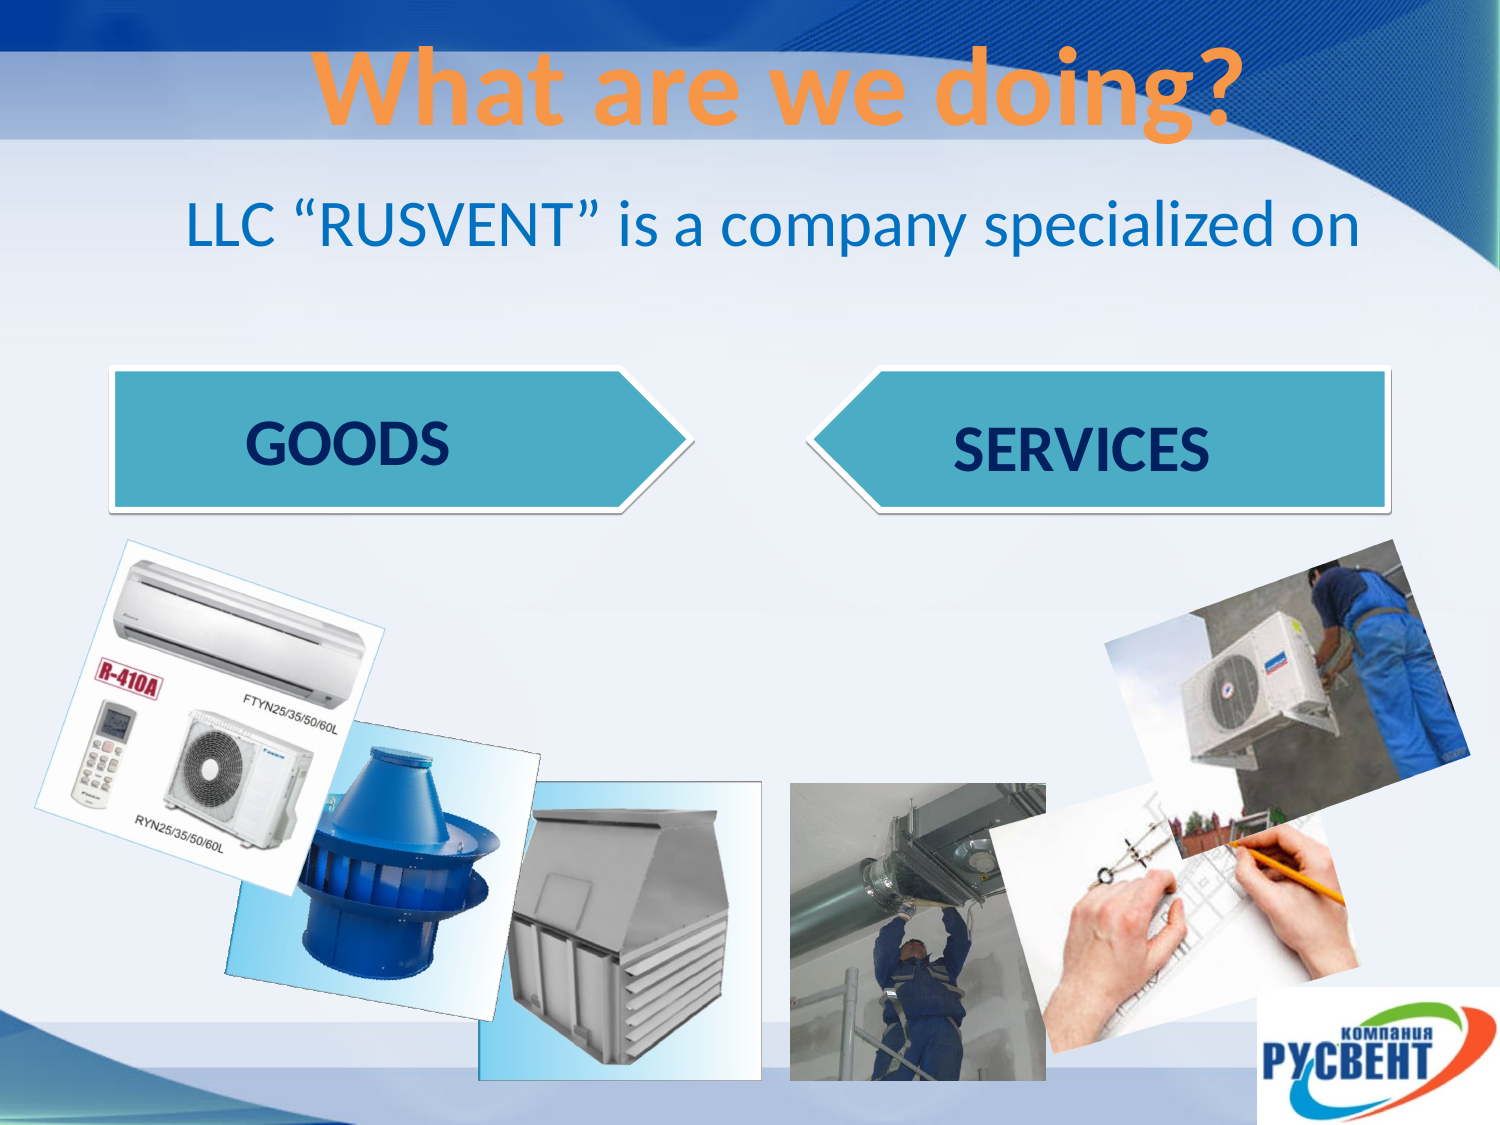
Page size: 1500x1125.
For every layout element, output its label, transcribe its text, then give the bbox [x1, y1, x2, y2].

list LLC “RUSVENT” is a company specialized on [100, 172, 1447, 350]
text_box [112, 368, 691, 511]
picture [790, 538, 1500, 1125]
picture [33, 538, 762, 1081]
title What are we doing? [171, 0, 1388, 161]
text_box GOODS [230, 391, 479, 488]
text_box SERVICES [938, 397, 1258, 494]
text_box [808, 368, 1388, 511]
